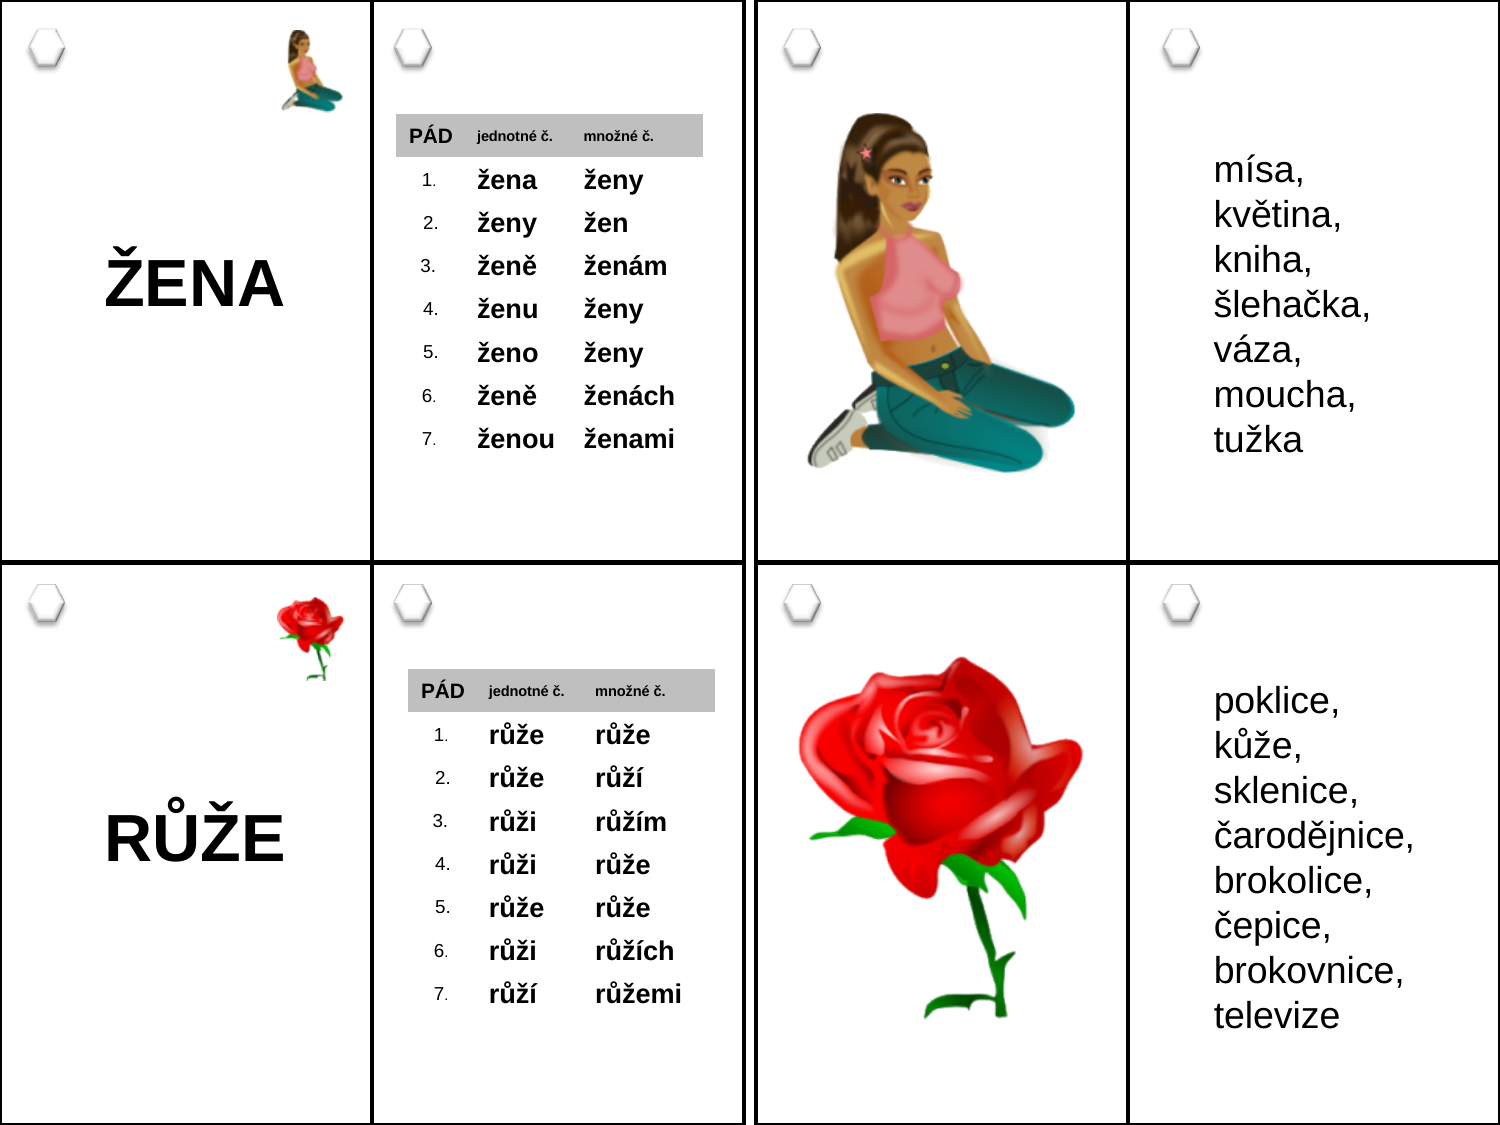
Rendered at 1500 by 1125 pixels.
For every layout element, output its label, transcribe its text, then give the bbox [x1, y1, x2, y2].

table_cell ženu [466, 287, 573, 330]
table_cell 1. [408, 712, 478, 755]
table_header PÁD [408, 669, 478, 712]
table_cell ženy [573, 287, 703, 330]
picture [1153, 579, 1209, 635]
table_header množné č. [573, 114, 703, 157]
table_cell 7. [396, 416, 466, 459]
table_cell ženou [466, 416, 573, 459]
table_cell žena [466, 157, 573, 200]
table_cell růží [478, 971, 585, 1014]
text_box [0, 0, 745, 1125]
table_cell 2. [396, 200, 466, 243]
table_cell 6. [396, 373, 466, 416]
table_header množné č. [585, 669, 715, 712]
picture [19, 24, 74, 79]
table_cell 2. [408, 755, 478, 799]
table_cell 1. [396, 157, 466, 200]
picture [1153, 24, 1209, 79]
table_cell růžemi [585, 971, 715, 1014]
table_cell růže [478, 755, 585, 799]
table_cell žen [573, 200, 703, 243]
table_cell 5. [408, 885, 478, 928]
table_cell růžích [585, 928, 715, 971]
table_cell 6. [408, 928, 478, 971]
picture [785, 113, 1081, 478]
picture [774, 24, 830, 79]
picture [277, 30, 344, 114]
text_box ŽENA [89, 231, 302, 328]
picture [385, 24, 441, 79]
text_box mísa, květina, kniha, šlehačka, váza, moucha, tužka [1198, 137, 1424, 468]
table_cell růží [585, 755, 715, 799]
text_box RŮŽE [89, 786, 302, 883]
table_cell růže [585, 885, 715, 928]
picture [385, 579, 441, 635]
table_cell 4. [396, 287, 466, 330]
picture [19, 579, 74, 635]
table_cell ženách [573, 373, 703, 416]
table_cell ženo [466, 330, 573, 373]
table_cell 3. [408, 799, 478, 842]
table_cell 7. [408, 971, 478, 1014]
table_cell ženě [466, 373, 573, 416]
table_cell 5. [396, 330, 466, 373]
table_cell ženy [573, 330, 703, 373]
picture [277, 597, 348, 681]
table_cell 4. [408, 842, 478, 885]
table_cell růži [478, 842, 585, 885]
table_header jednotné č. [466, 114, 573, 157]
table_cell ženám [573, 243, 703, 287]
picture [797, 656, 1101, 1020]
table_cell ženy [573, 157, 703, 200]
table_cell růže [585, 712, 715, 755]
table_cell růži [478, 799, 585, 842]
table_cell ženě [466, 243, 573, 287]
text_box poklice, kůže, sklenice, čarodějnice, brokolice, čepice, brokovnice, televize [1198, 668, 1436, 1045]
table_header PÁD [396, 114, 466, 157]
text_box [755, 0, 1500, 1125]
table_header jednotné č. [478, 669, 585, 712]
picture [774, 579, 830, 635]
table_cell růži [478, 928, 585, 971]
table_cell růže [585, 842, 715, 885]
table_cell růžím [585, 799, 715, 842]
table_cell růže [478, 712, 585, 755]
table_cell ženami [573, 416, 703, 459]
table_cell růže [478, 885, 585, 928]
table_cell 3. [396, 243, 466, 287]
table_cell ženy [466, 200, 573, 243]
